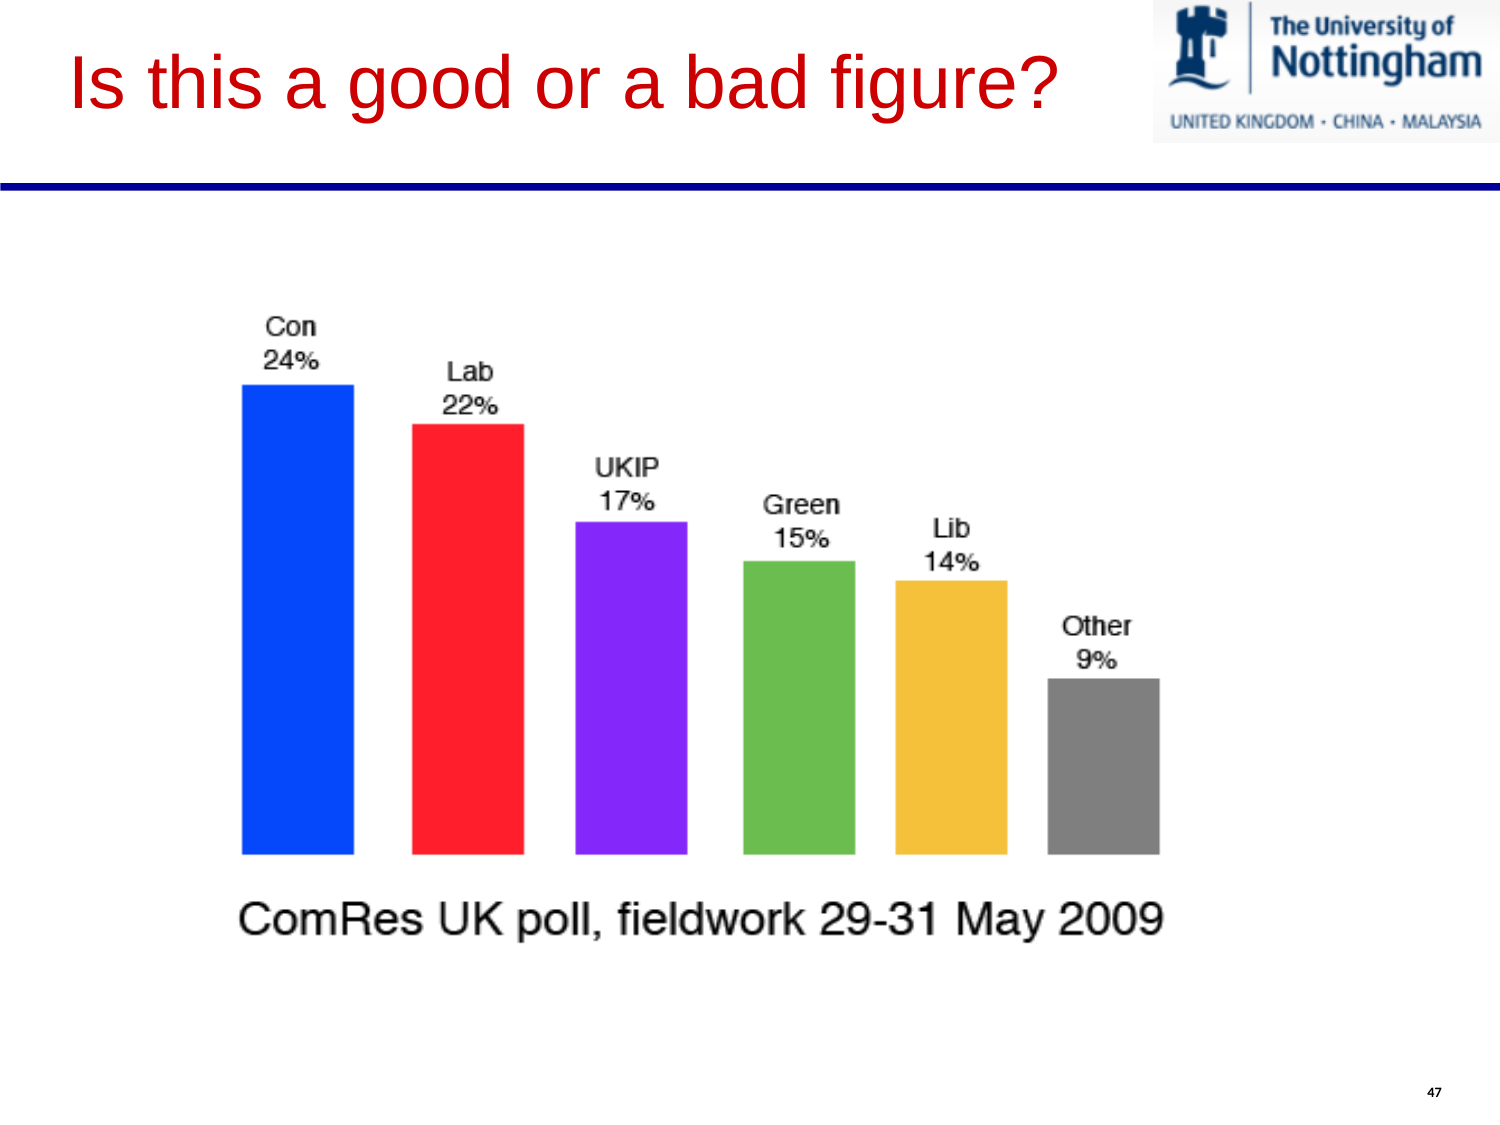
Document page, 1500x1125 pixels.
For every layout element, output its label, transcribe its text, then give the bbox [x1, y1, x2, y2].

slide_number <number> [1412, 1050, 1500, 1125]
picture [1153, 0, 1500, 143]
text_box Is this a good or a bad figure? [53, 33, 1126, 217]
picture [142, 217, 1261, 1000]
